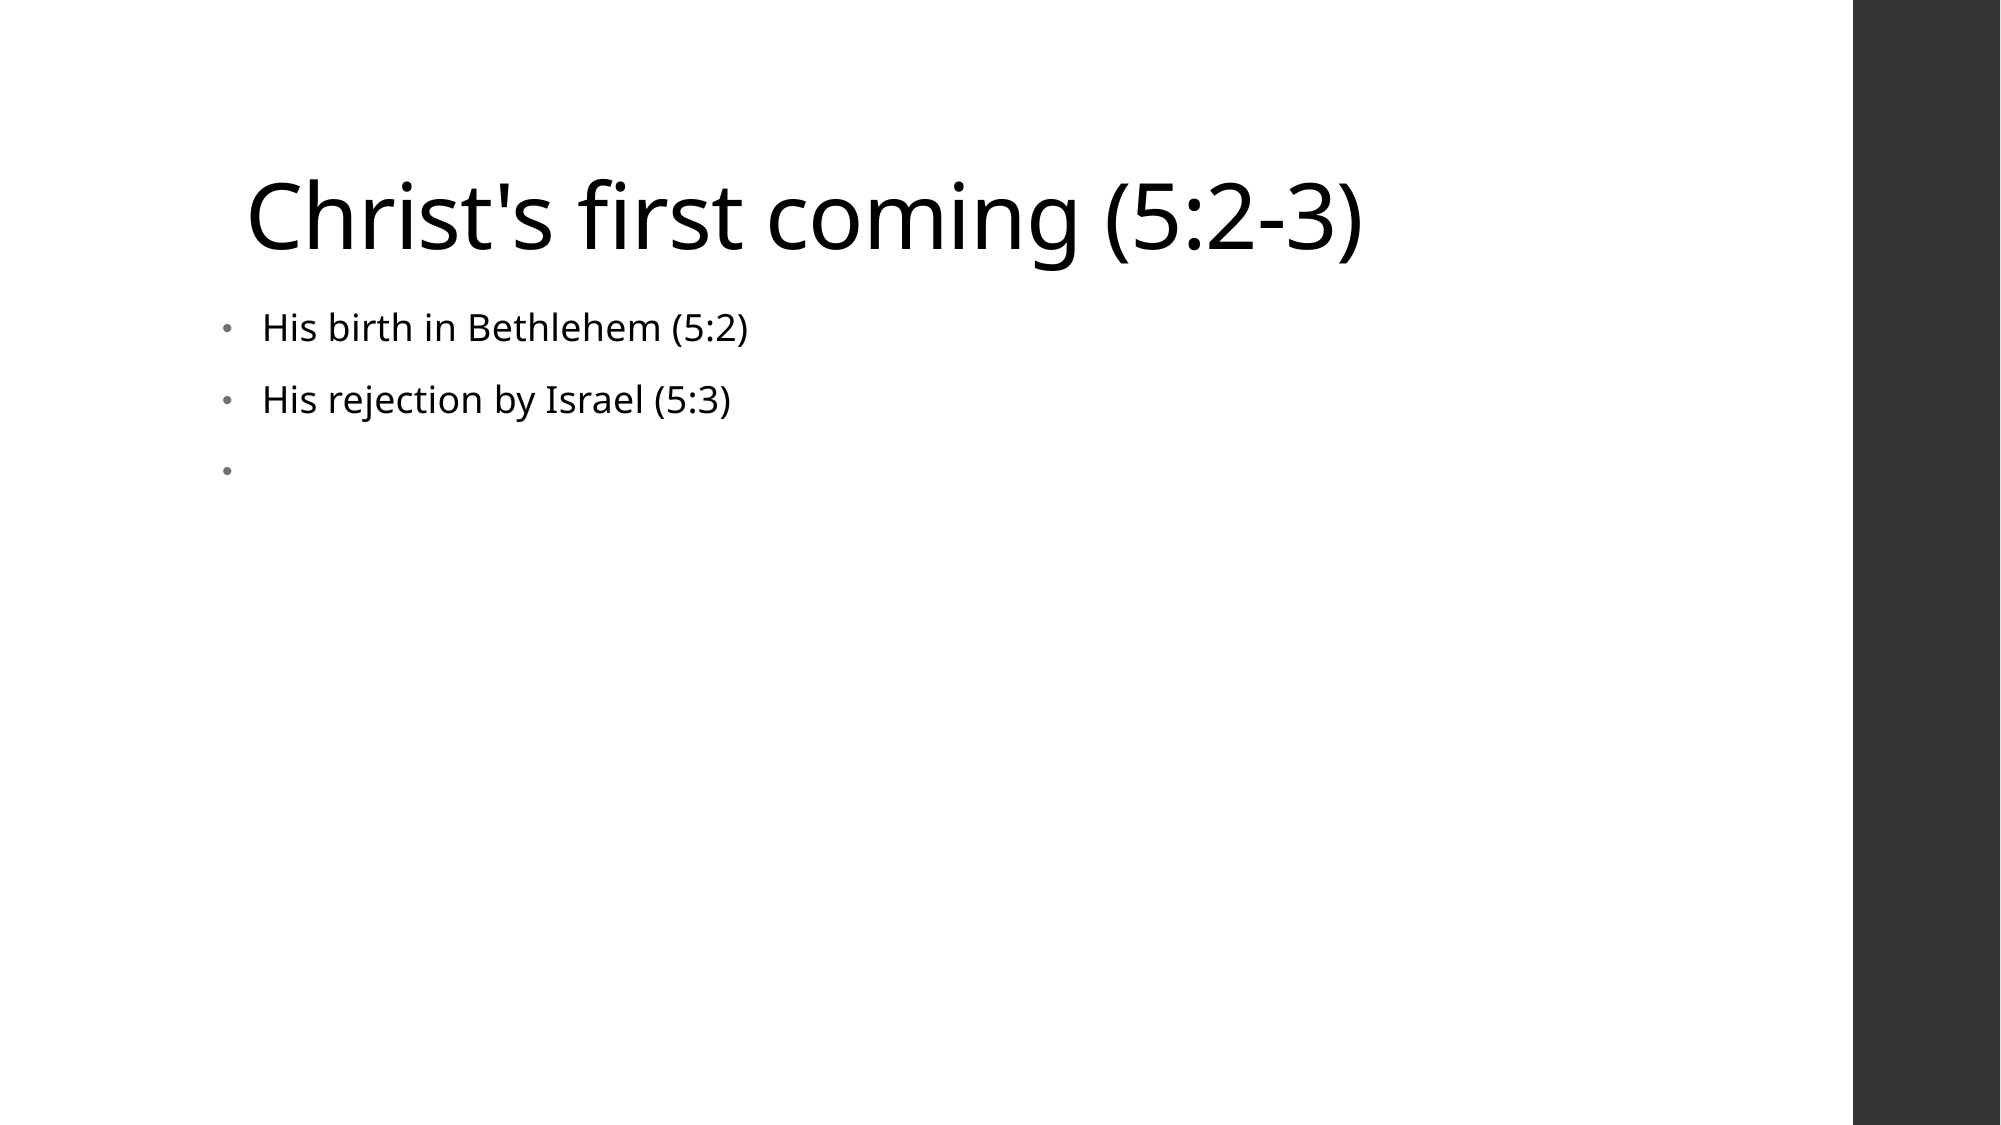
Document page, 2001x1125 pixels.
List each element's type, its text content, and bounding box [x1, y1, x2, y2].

list His birth in Bethlehem (5:2) His rejection by Israel (5:3) [206, 299, 1617, 1014]
title Christ's first coming (5:2-3) [206, 60, 1797, 278]
